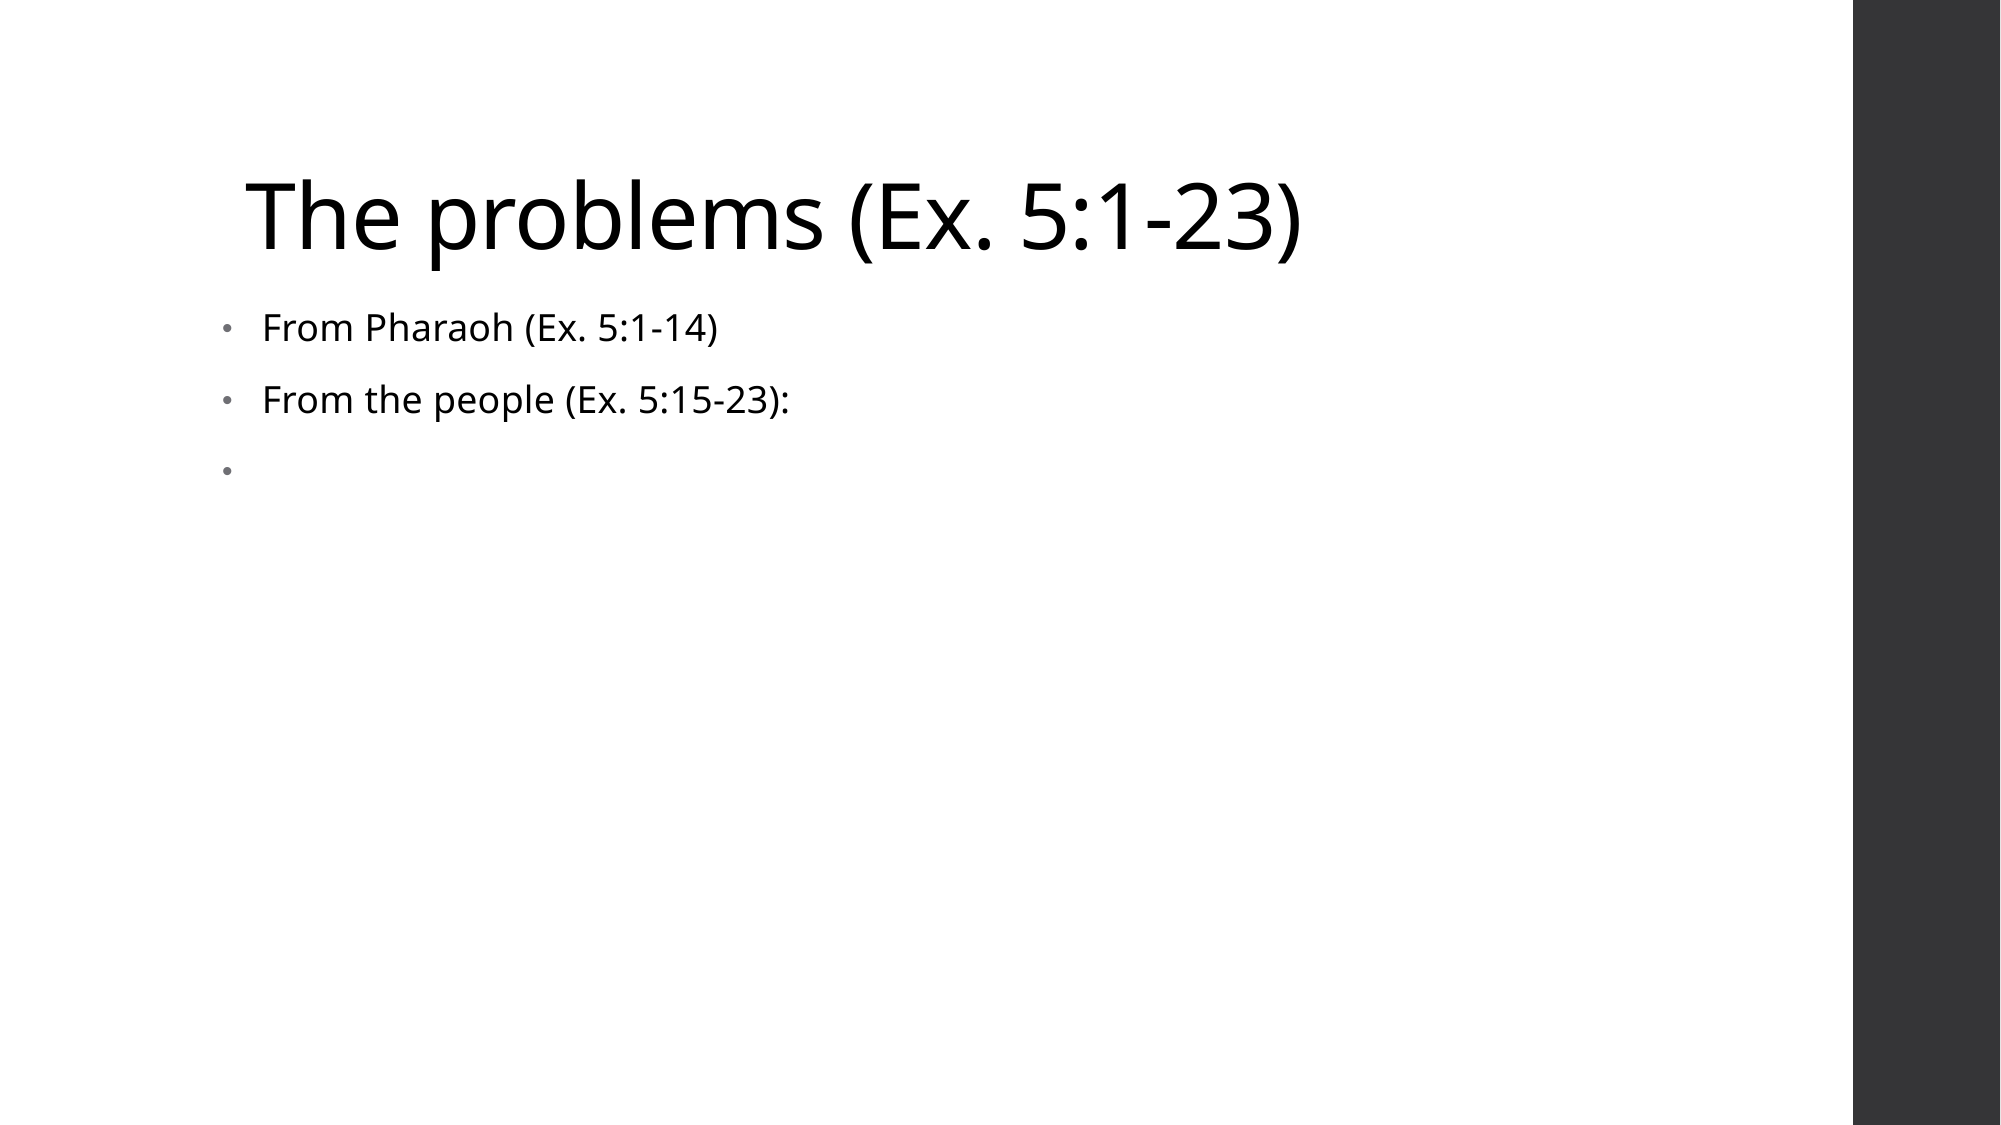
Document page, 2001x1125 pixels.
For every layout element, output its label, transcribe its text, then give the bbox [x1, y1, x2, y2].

list From Pharaoh (Ex. 5:1-14) From the people (Ex. 5:15-23): [206, 299, 1617, 1014]
title The problems (Ex. 5:1-23) [206, 60, 1797, 278]
